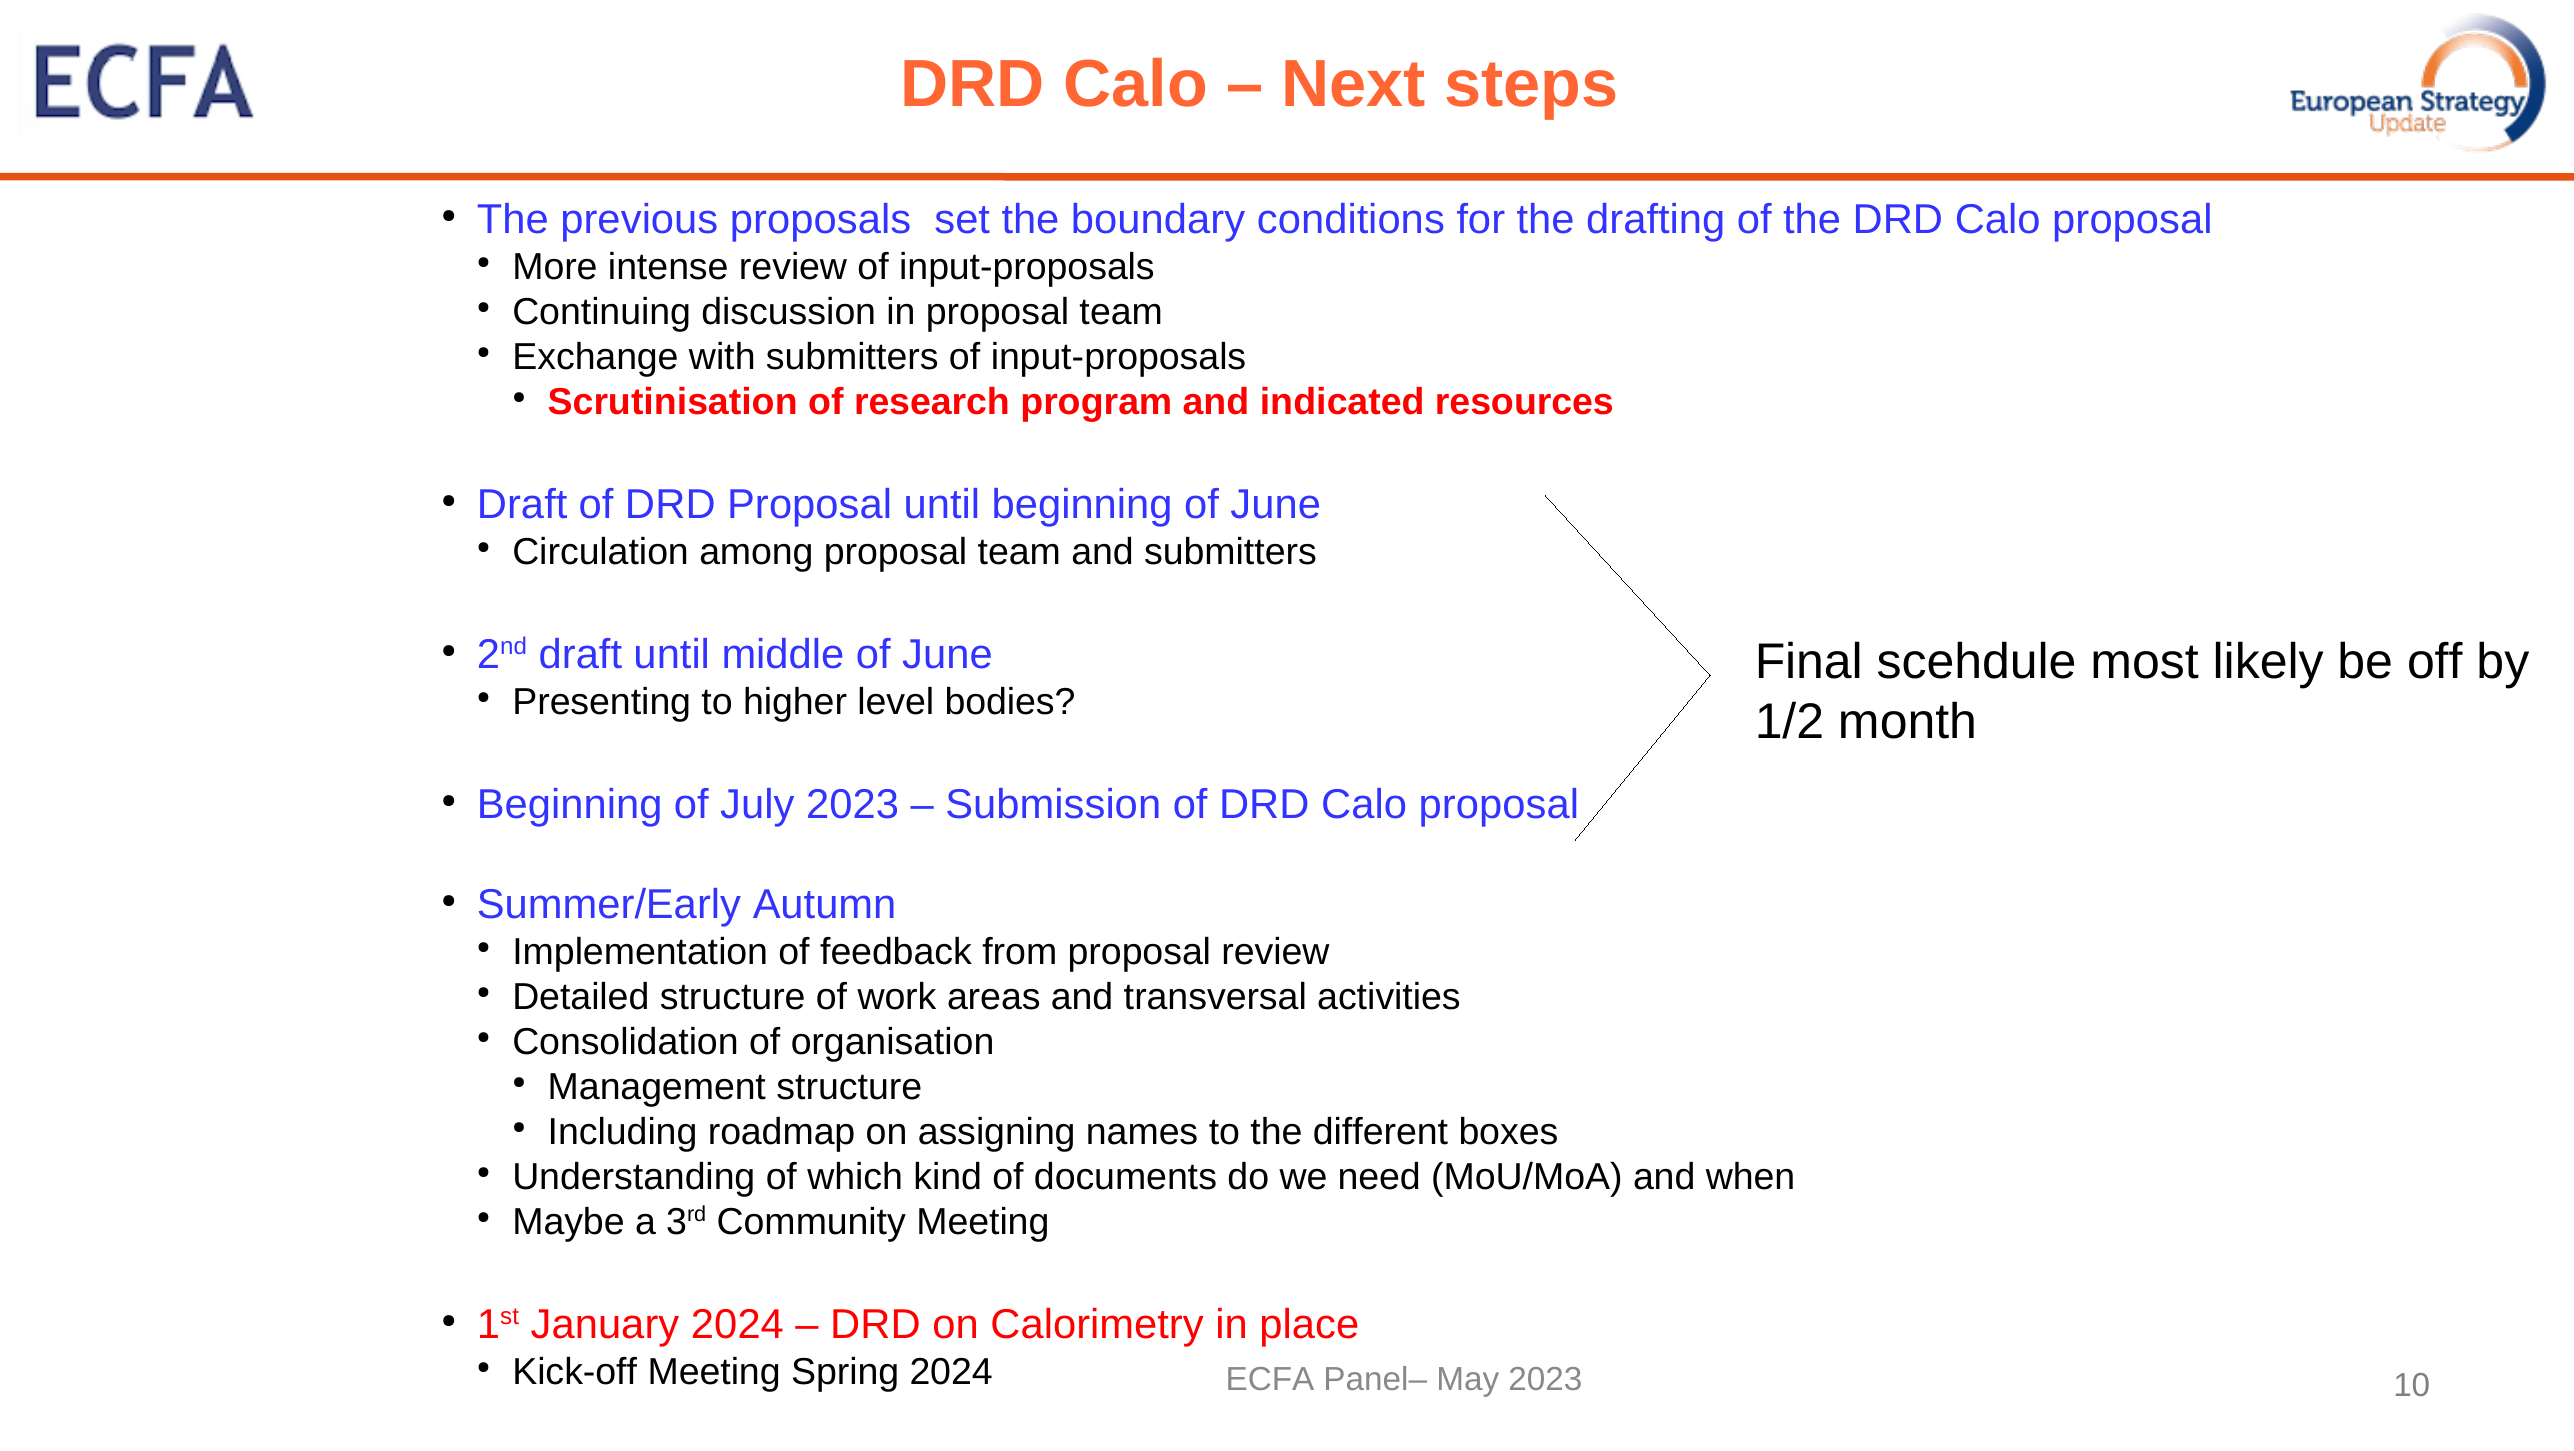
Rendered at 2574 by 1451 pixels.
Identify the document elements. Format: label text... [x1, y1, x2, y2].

text_box Final scehdule most likely be off by 1/2 month [1740, 621, 2545, 757]
picture [2289, 0, 2548, 217]
title DRD Calo – Next steps [187, 0, 2333, 168]
picture [18, 31, 187, 139]
text_box The previous proposals set the boundary conditions for the drafting of the DRD Calo proposal More intense review of input-proposals Continuing discussion in proposal team Exchange with submitters of input-proposals Scrutinisation of research program and indicated resources Draft of DRD Proposal until beginning of June Circulation among proposal team and submitters 2nd draft until middle of June Presenting to higher level bodies? Beginning of July 2023 – Submission of DRD Calo proposal Summer/Early Autumn Implementation of feedback from proposal review Detailed structure of work areas and transversal activities Consolidation of organisation Management structure Including roadmap on assigning names to the different boxes Understanding of which kind of documents do we need (MoU/MoA) and when Maybe a 3rd Community Meeting 1st January 2024 – DRD on Calorimetry in place Kick-off Meeting Spring 2024 [426, 184, 2229, 1451]
